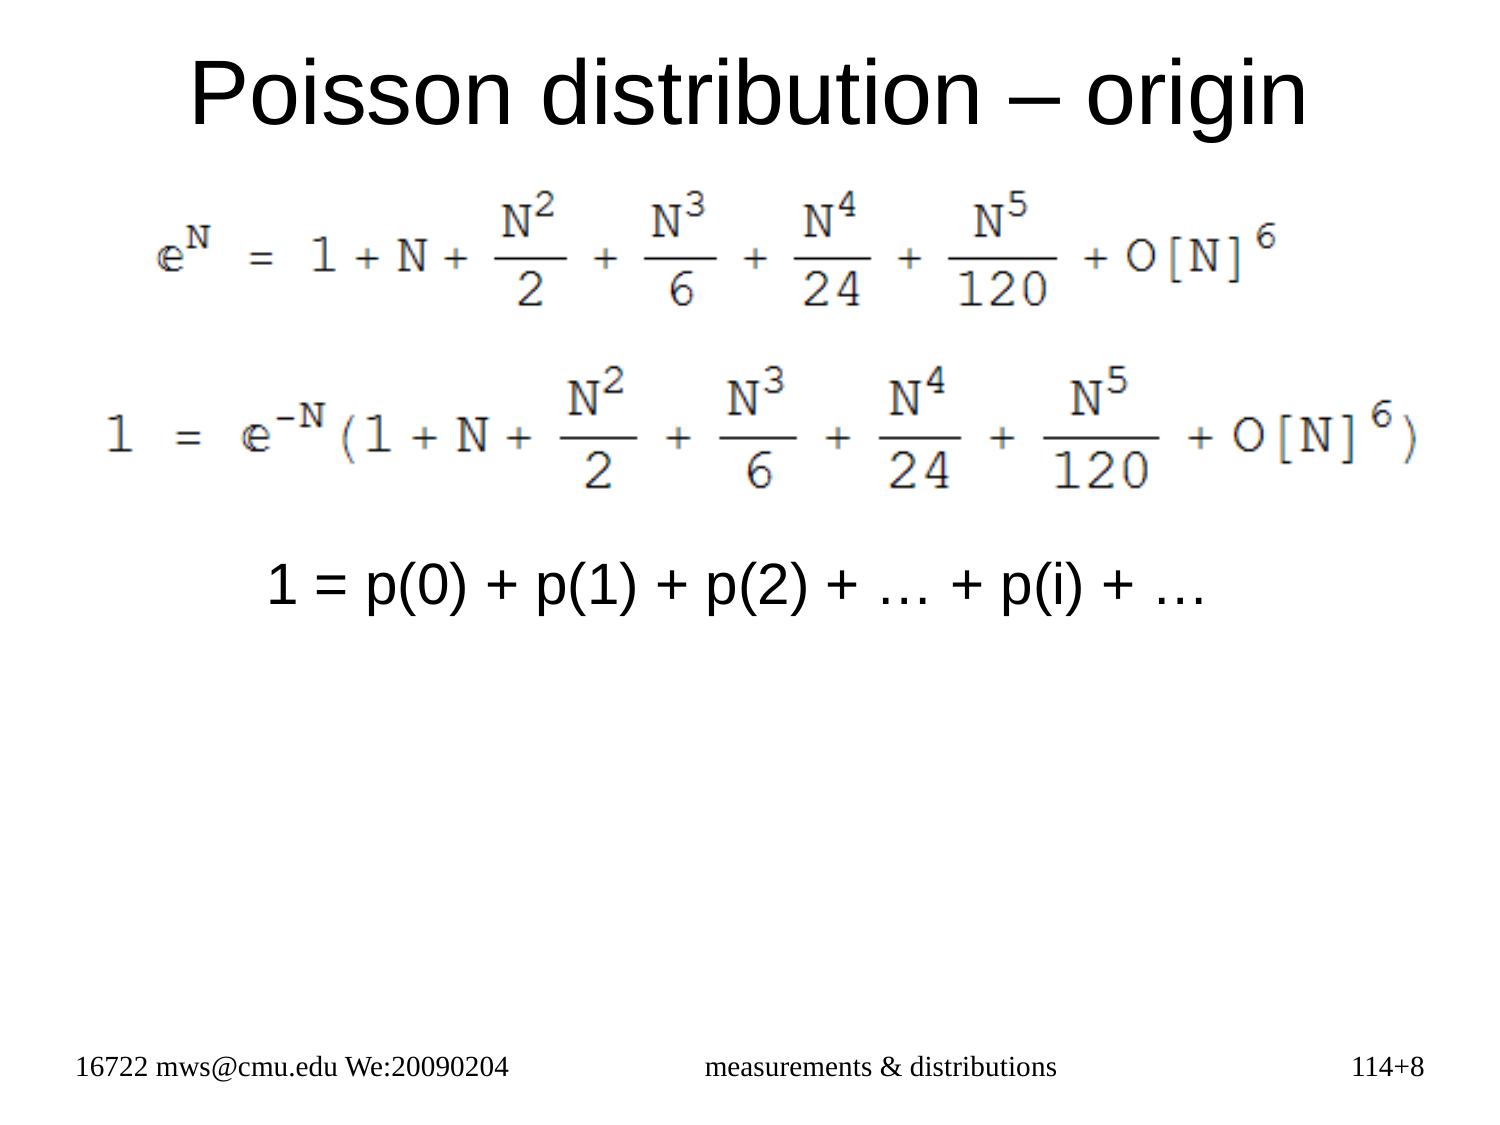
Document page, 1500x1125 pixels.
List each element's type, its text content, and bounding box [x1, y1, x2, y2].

list 1 = p(0) + p(1) + p(2) + … + p(i) + … [137, 537, 1250, 638]
title Poisson distribution – origin [75, 37, 1426, 163]
picture [99, 362, 1438, 496]
picture [150, 187, 1287, 313]
